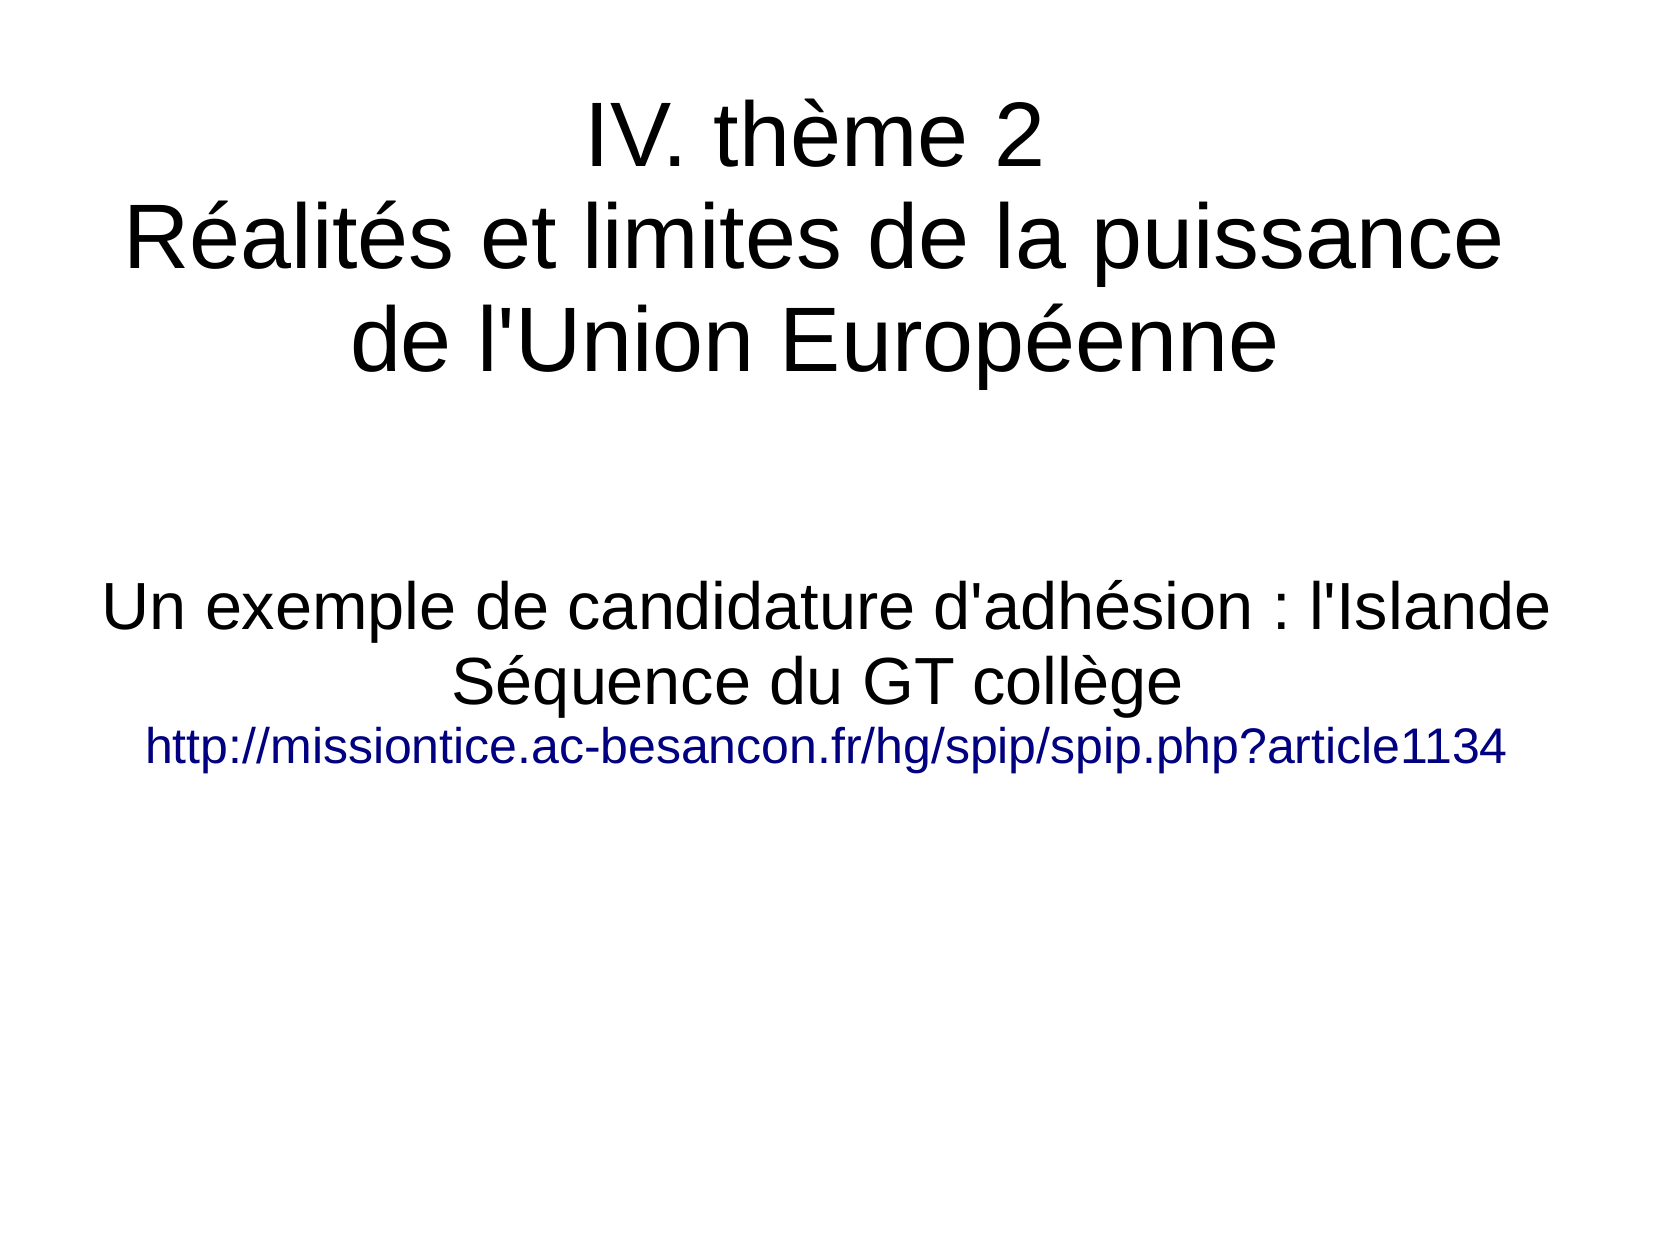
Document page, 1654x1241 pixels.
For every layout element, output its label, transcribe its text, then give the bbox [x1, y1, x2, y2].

title IV. thème 2 Réalités et limites de la puissance de l'Union Européenne [71, 83, 1560, 391]
subtitle Un exemple de candidature d'adhésion : l'Islande Séquence du GT collège http://missiontice.ac-besancon.fr/hg/spip/spip.php?article1134 [82, 290, 1571, 1109]
